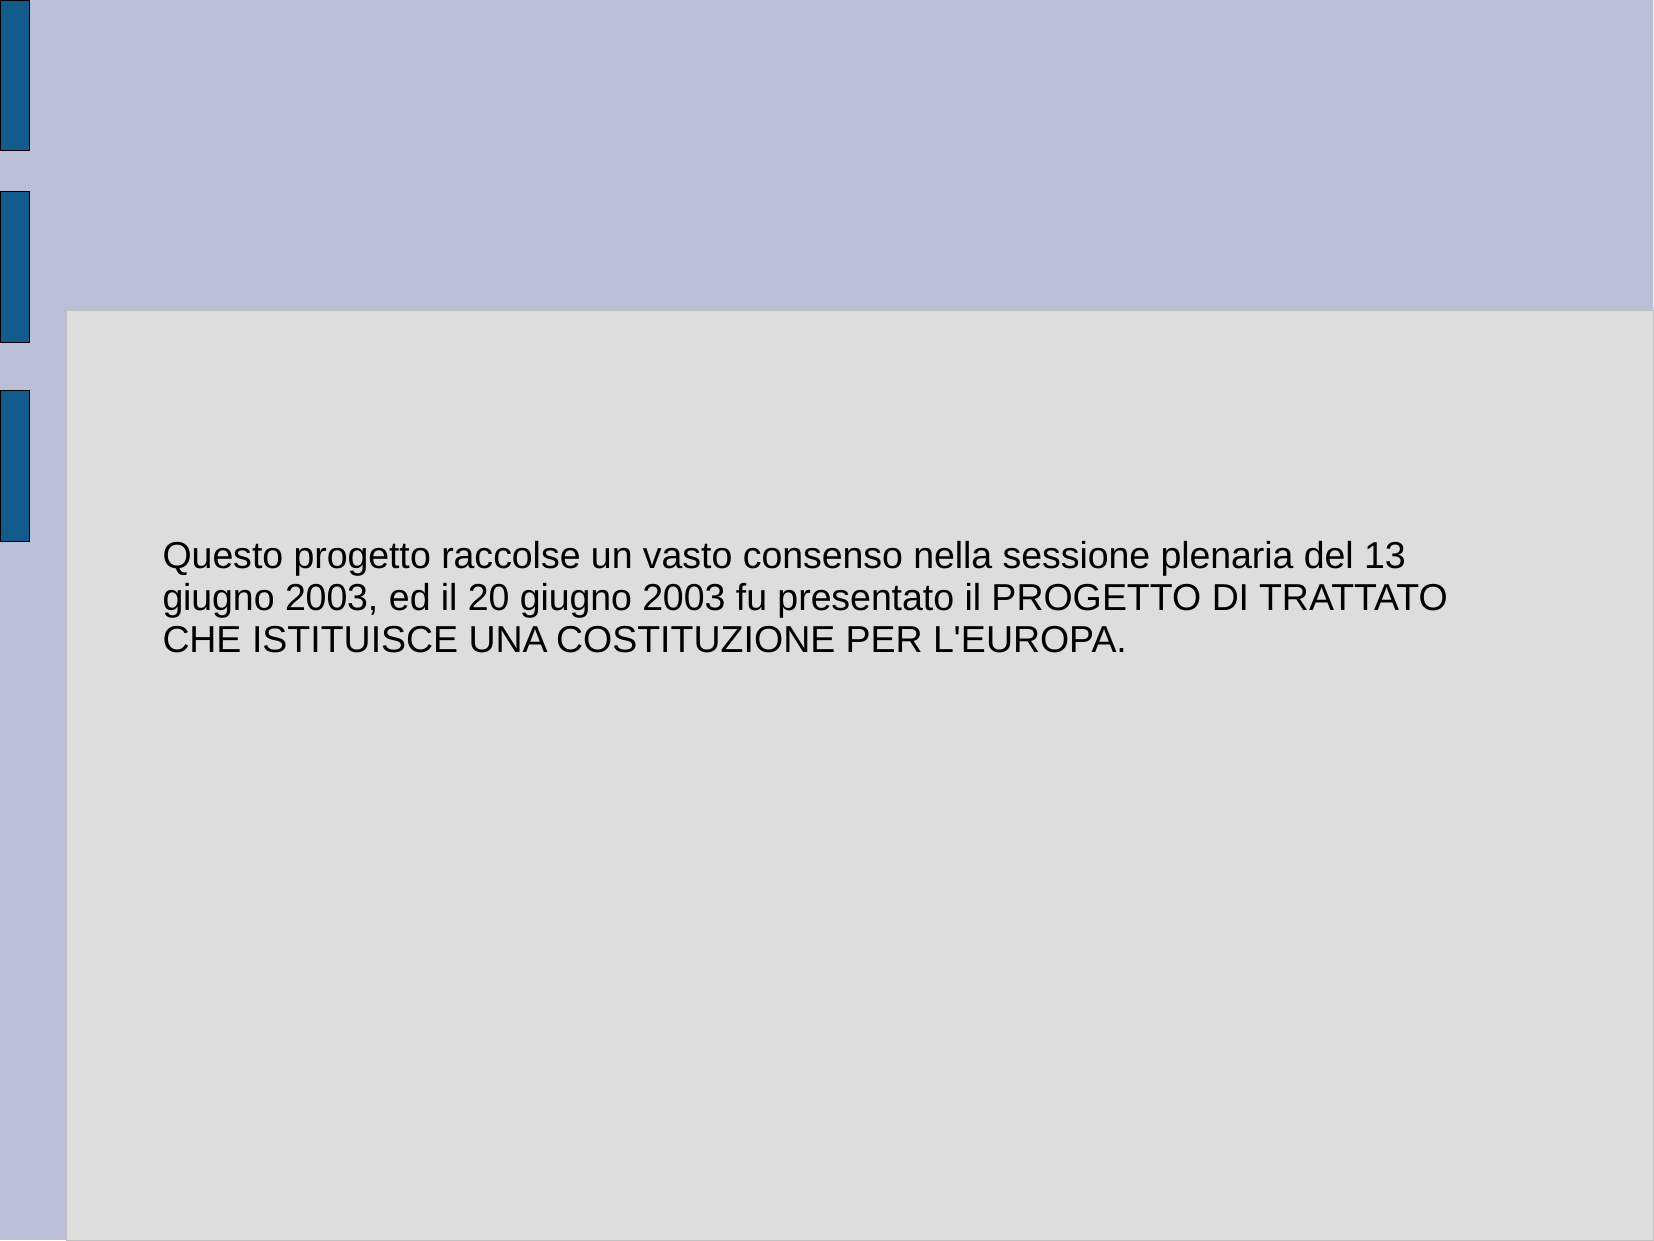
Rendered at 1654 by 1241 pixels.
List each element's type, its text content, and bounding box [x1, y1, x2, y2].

text_box Questo progetto raccolse un vasto consenso nella sessione plenaria del 13 giugno 2003, ed il 20 giugno 2003 fu presentato il PROGETTO DI TRATTATO CHE ISTITUISCE UNA COSTITUZIONE PER L'EUROPA. [147, 442, 1506, 753]
